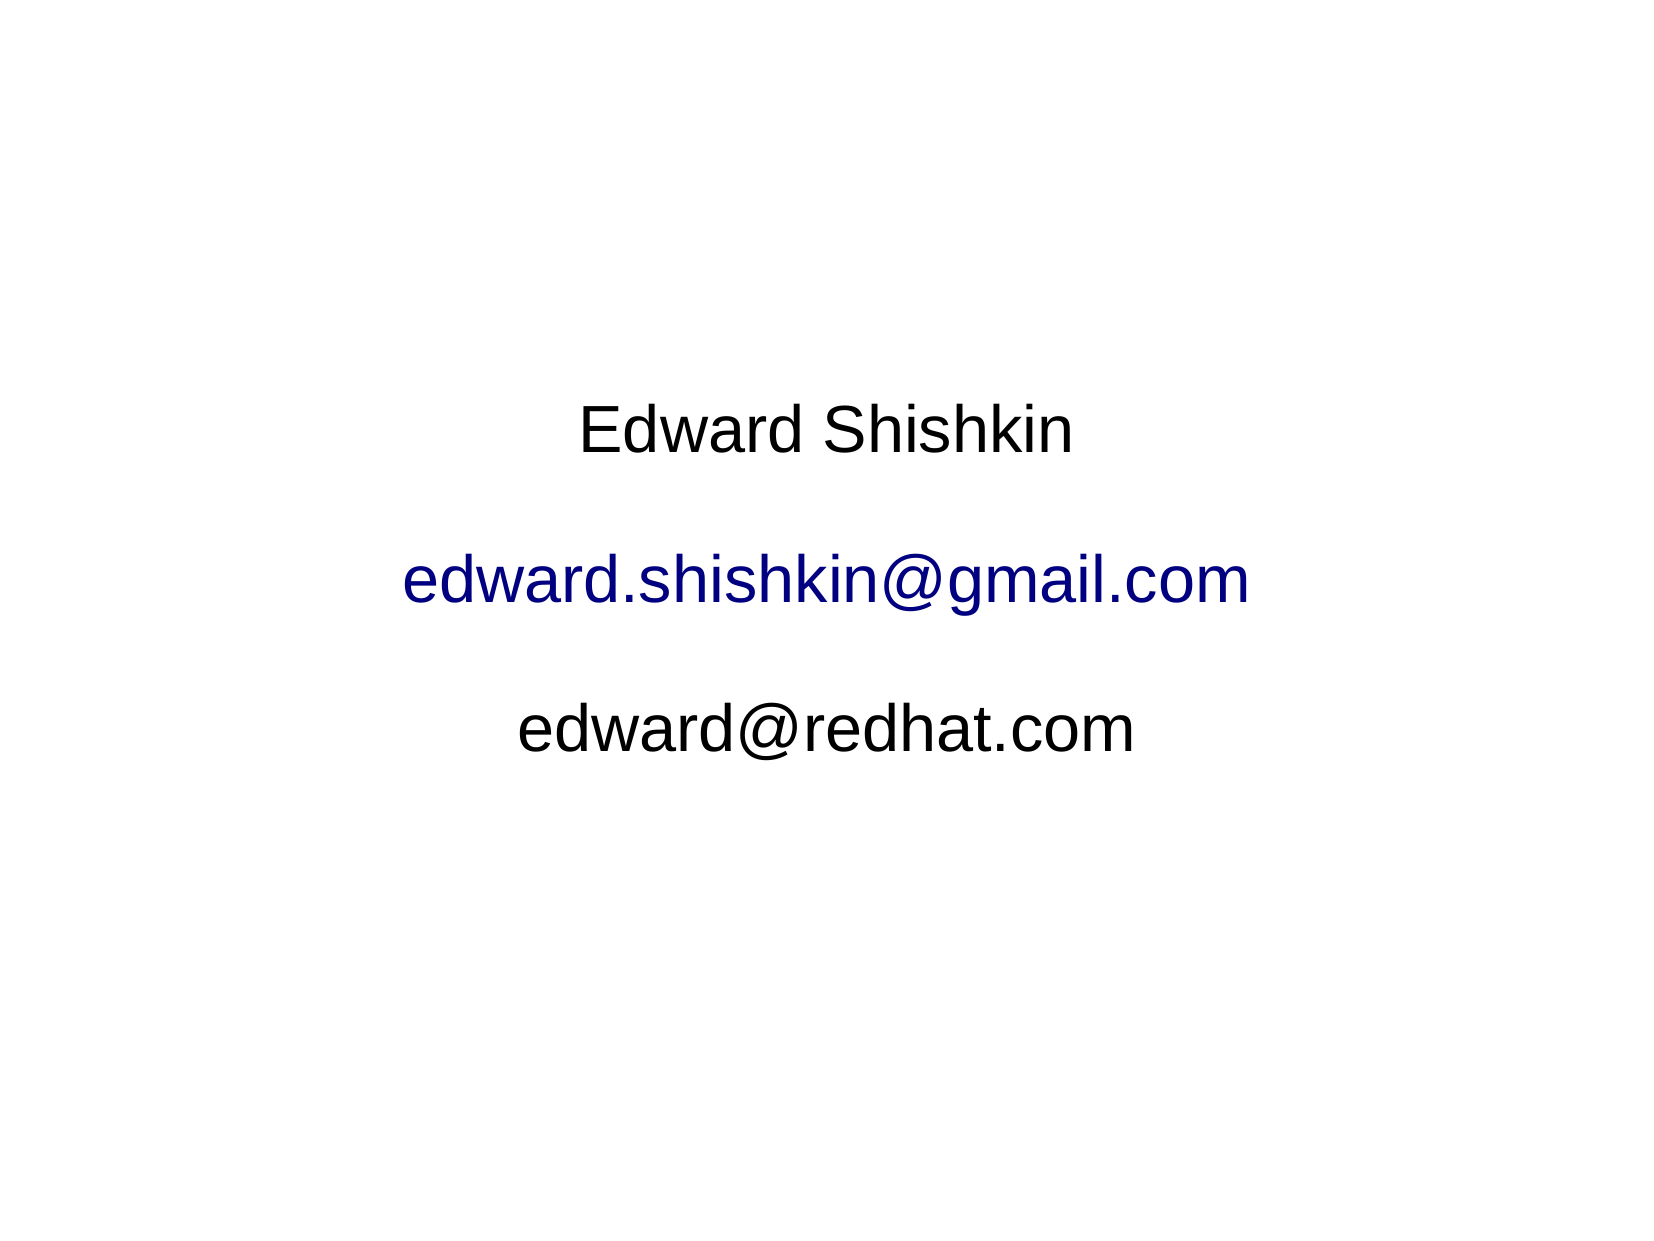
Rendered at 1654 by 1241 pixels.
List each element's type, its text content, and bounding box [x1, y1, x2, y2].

subtitle Edward Shishkin edward.shishkin@gmail.com edward@redhat.com [82, 49, 1571, 1109]
